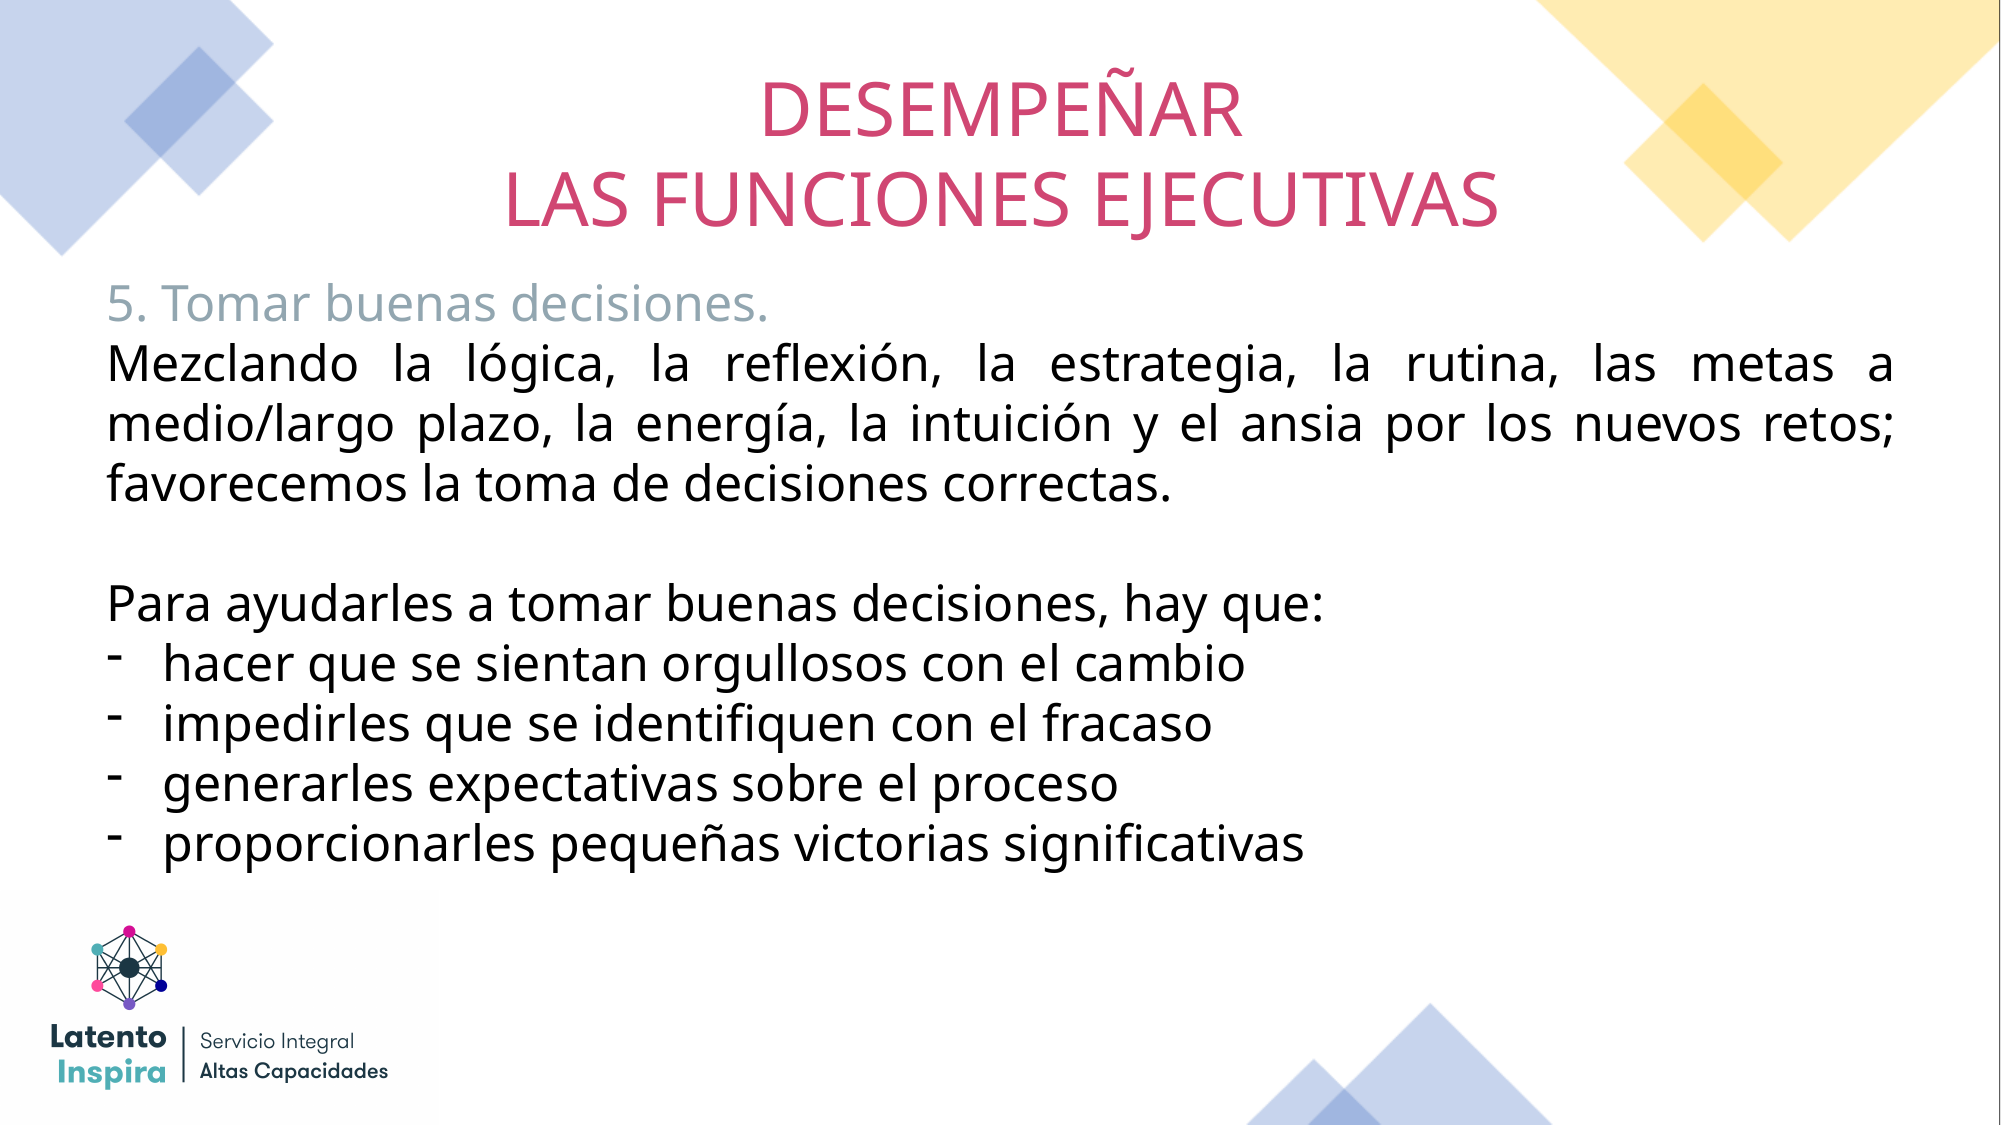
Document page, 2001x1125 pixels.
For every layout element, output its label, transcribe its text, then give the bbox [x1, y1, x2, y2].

text_box DESEMPEÑAR LAS FUNCIONES EJECUTIVAS 5. Tomar buenas decisiones. Mezclando la lógica, la reflexión, la estrategia, la rutina, las metas a medio/largo plazo, la energía, la intuición y el ansia por los nuevos retos; favorecemos la toma de decisiones correctas. Para ayudarles a tomar buenas decisiones, hay que: hacer que se sientan orgullosos con el cambio impedirles que se identifiquen con el fracaso generarles expectativas sobre el proceso proporcionarles pequeñas victorias significativas [91, 53, 1912, 879]
picture [0, 0, 2001, 1125]
